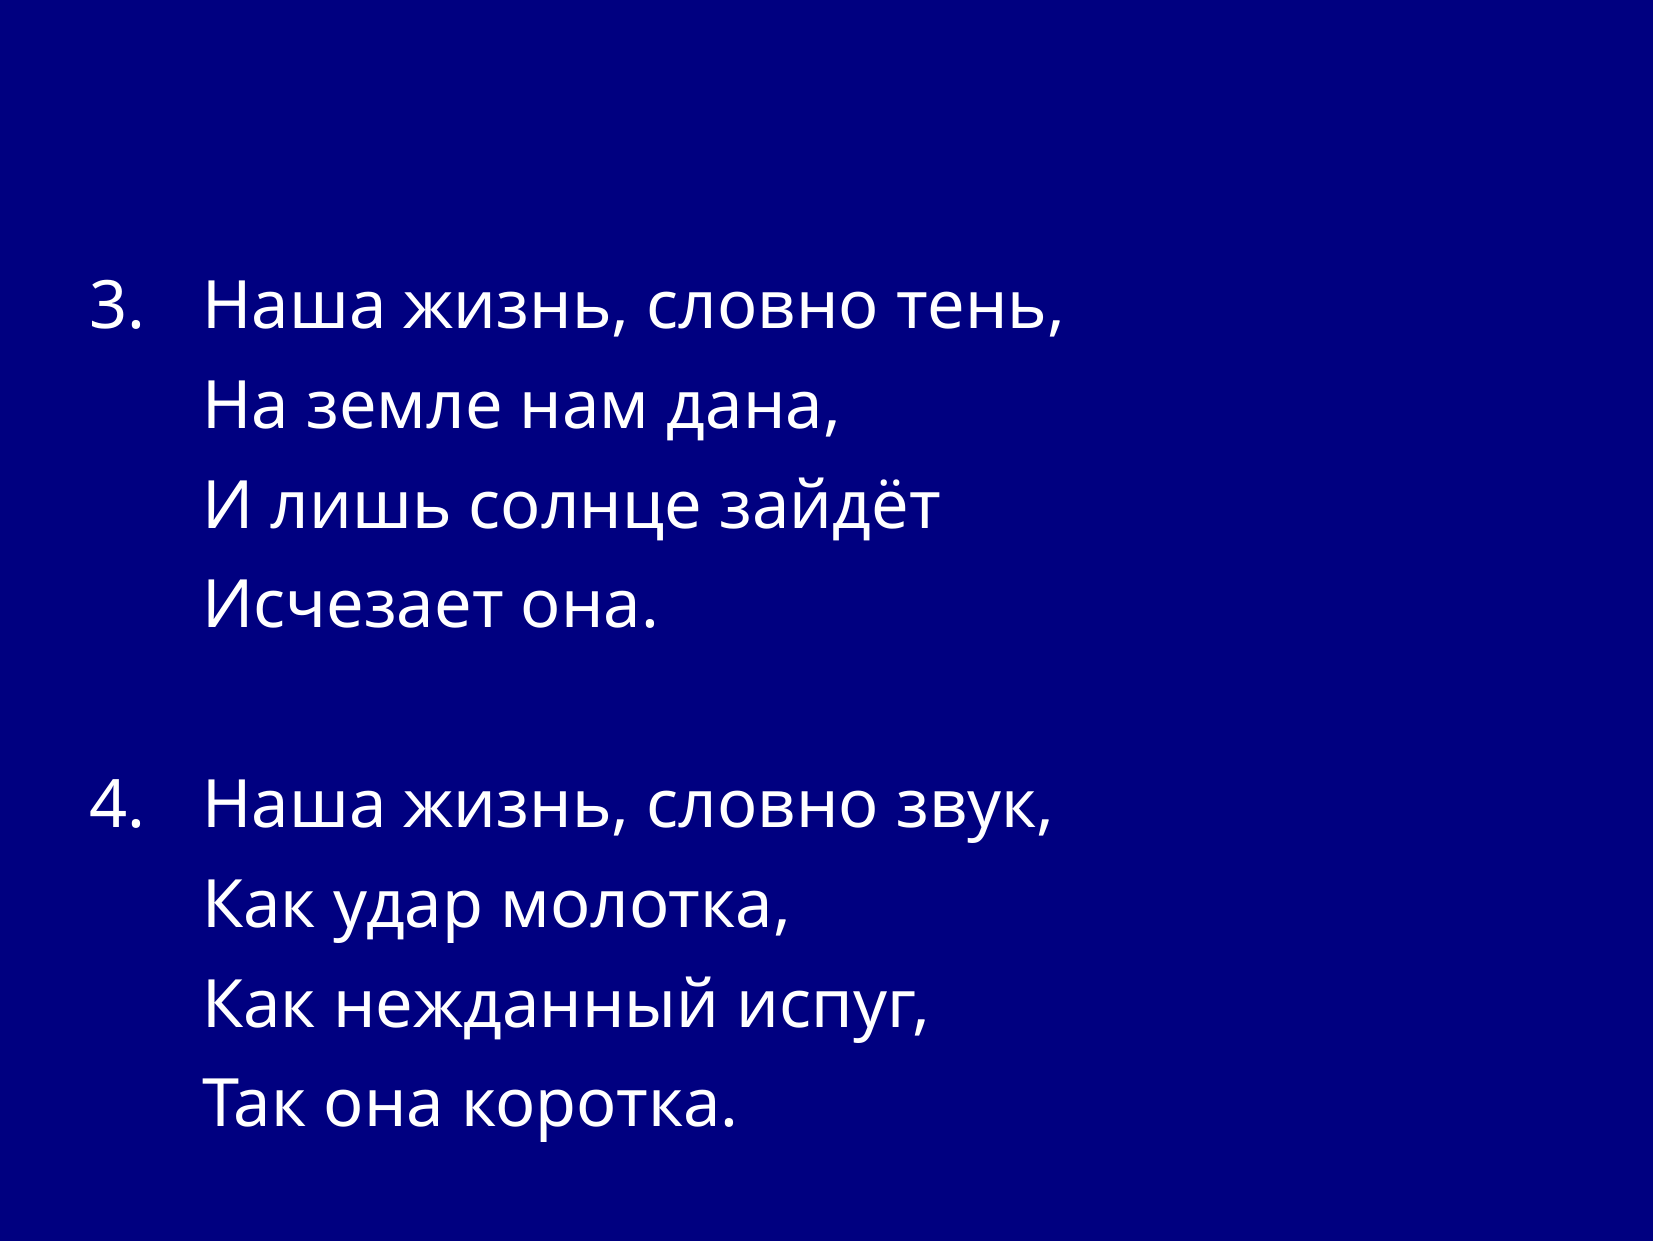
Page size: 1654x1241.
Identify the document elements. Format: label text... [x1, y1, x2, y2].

text_box 3. Наша жизнь, словно тень, На земле нам дана, И лишь солнце зайдёт Исчезает она. 4. Наша жизнь, словно звук, Как удар молотка, Как нежданный испуг, Так она коротка. [75, 150, 1576, 1163]
